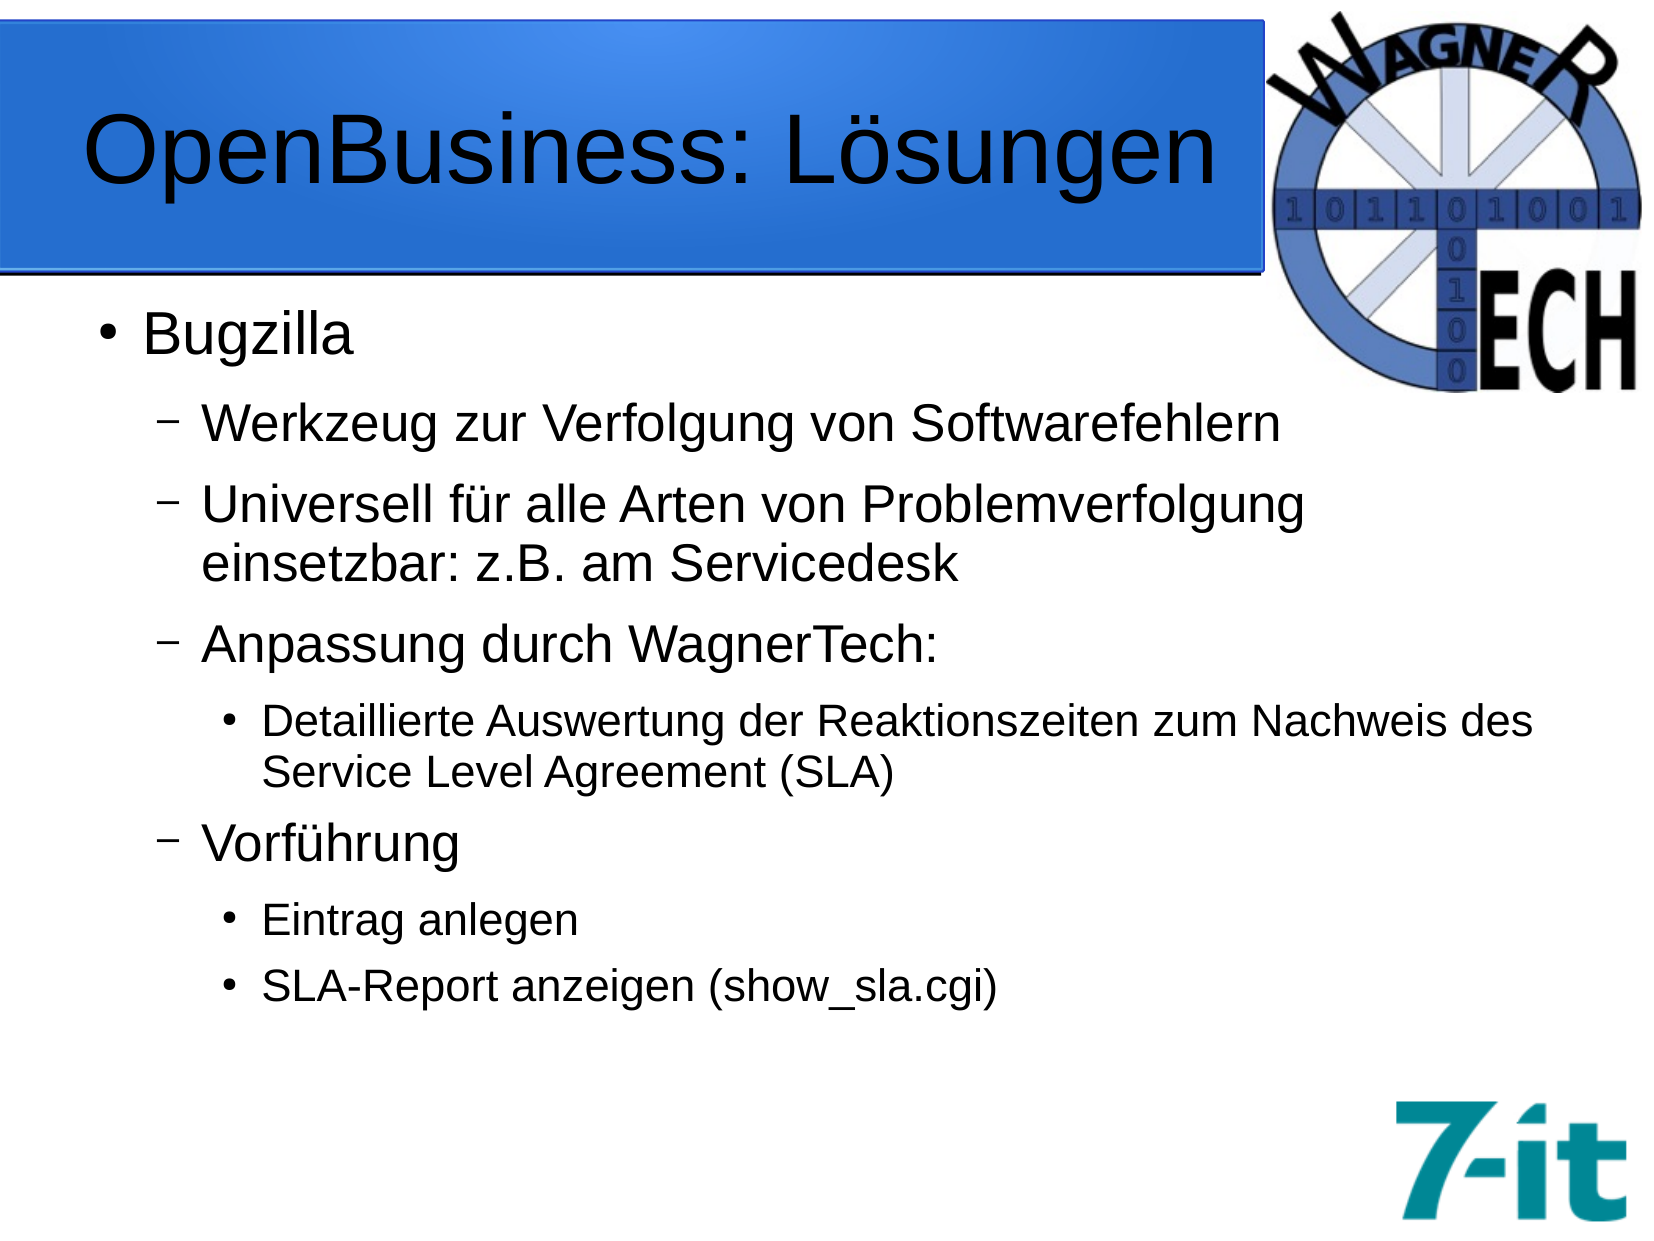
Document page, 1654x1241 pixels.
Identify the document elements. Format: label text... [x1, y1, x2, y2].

picture [1266, 11, 1642, 393]
picture [1370, 1086, 1639, 1228]
title OpenBusiness: Lösungen [82, 47, 1235, 252]
list Bugzilla Werkzeug zur Verfolgung von Softwarefehlern Universell für alle Arten von Problemverfolgung einsetzbar: z.B. am Servicedesk Anpassung durch WagnerTech: Detaillierte Auswertung der Reaktionszeiten zum Nachweis des Service Level Agreement (SLA) Vorführung Eintrag anlegen SLA-Report anzeigen (show_sla.cgi) [82, 299, 1571, 1019]
